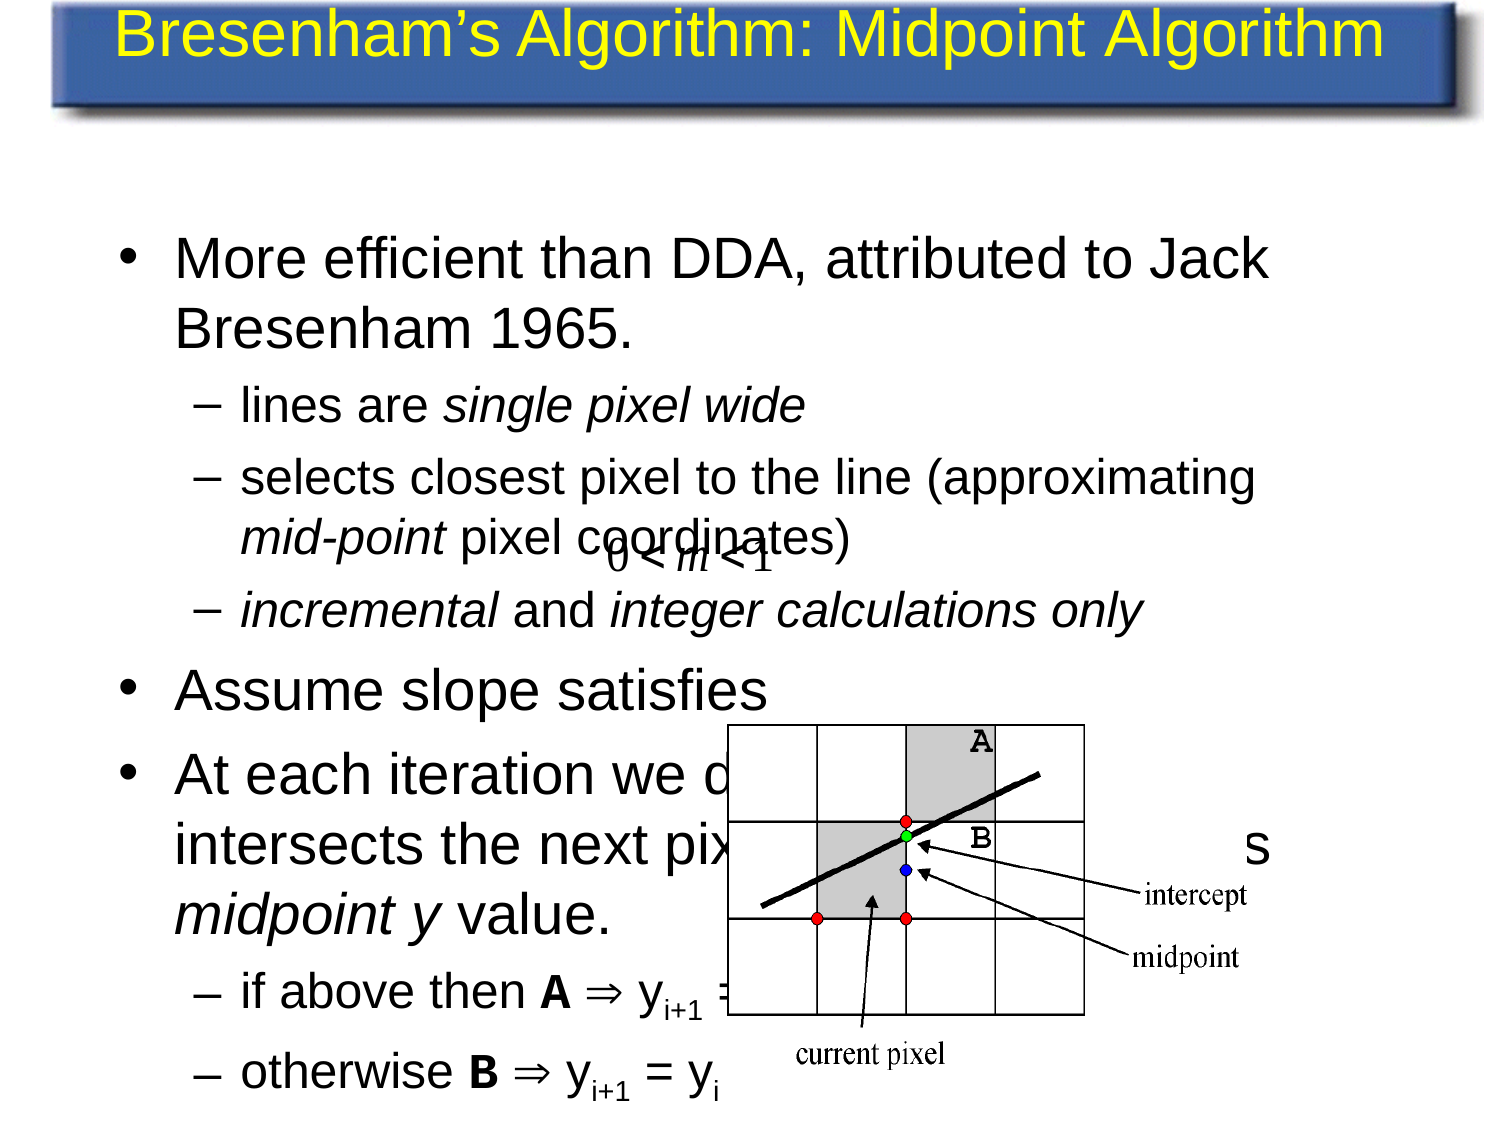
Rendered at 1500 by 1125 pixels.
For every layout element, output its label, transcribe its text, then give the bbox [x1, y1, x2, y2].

picture [50, 0, 1484, 127]
title Bresenham’s Algorithm: Midpoint Algorithm [82, 0, 1418, 124]
list More efficient than DDA, attributed to Jack Bresenham 1965. lines are single pixel wide selects closest pixel to the line (approximating mid-point pixel coordinates) incremental and integer calculations only Assume slope satisfies At each iteration we determine if the line intersects the next pixel above or below its midpoint y value. if above then A  yi+1 = yi+1 otherwise B  yi+1 = yi [103, 212, 1379, 1116]
chart [600, 525, 780, 584]
picture [727, 724, 1247, 1070]
